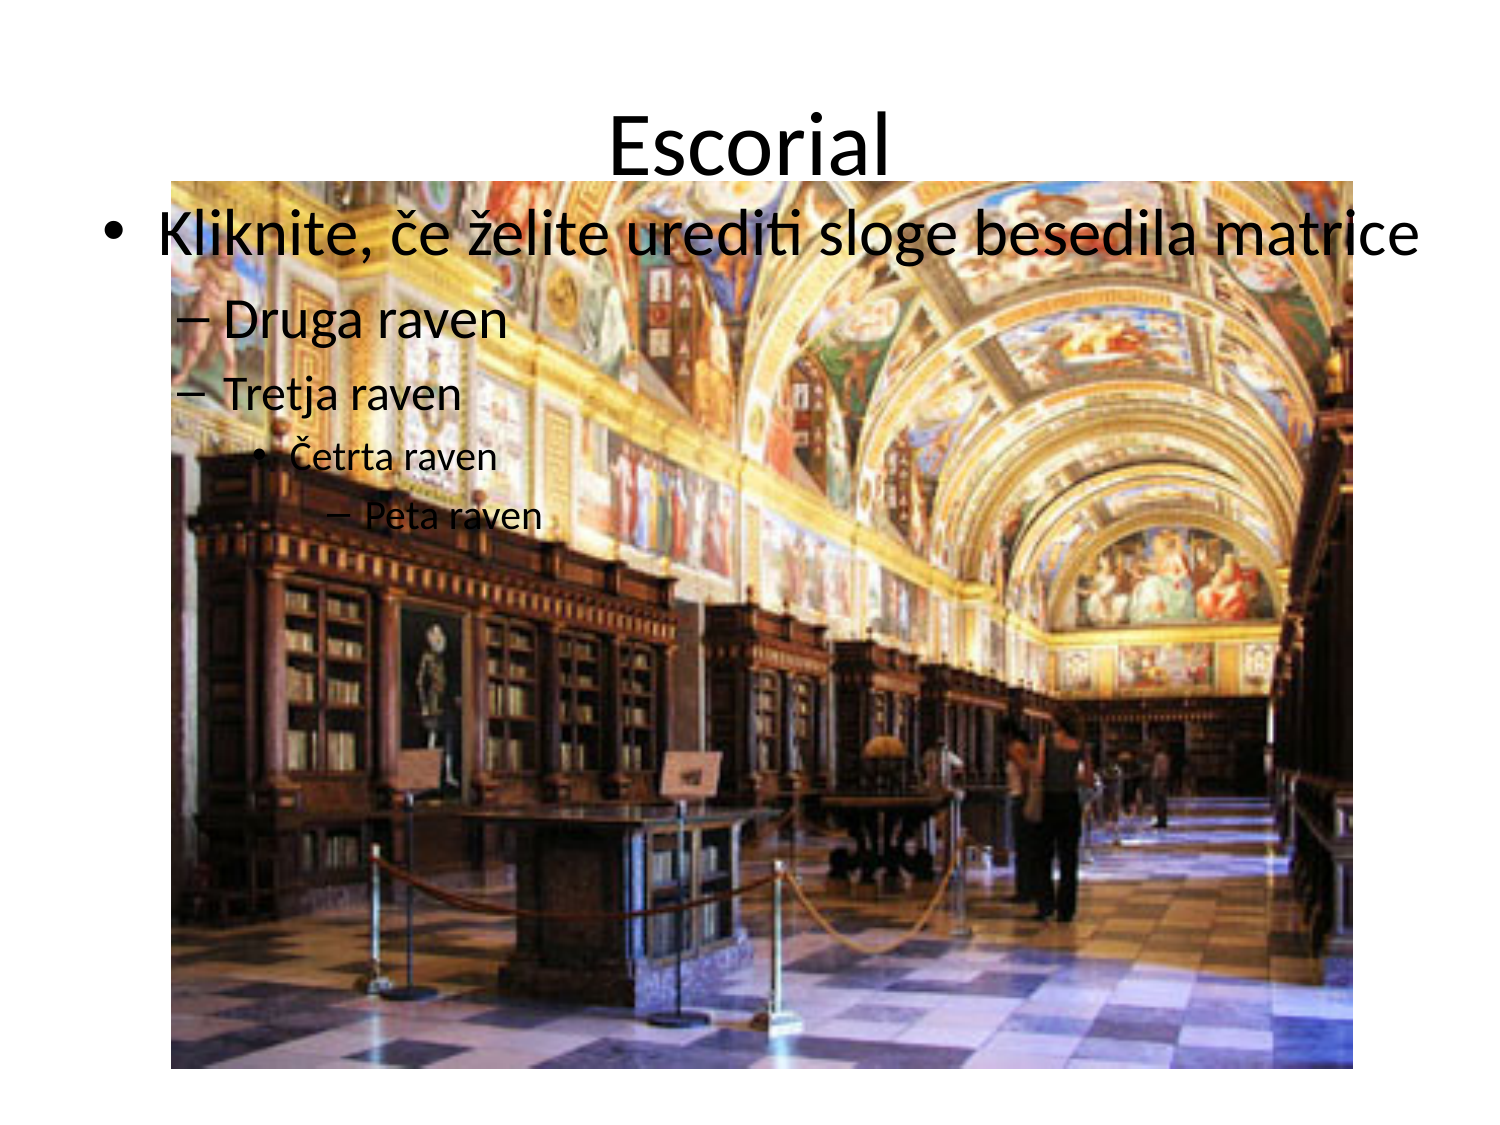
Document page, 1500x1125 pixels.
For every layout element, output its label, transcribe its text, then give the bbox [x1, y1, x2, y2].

picture [171, 181, 1353, 1069]
title Escorial [75, 45, 1425, 233]
